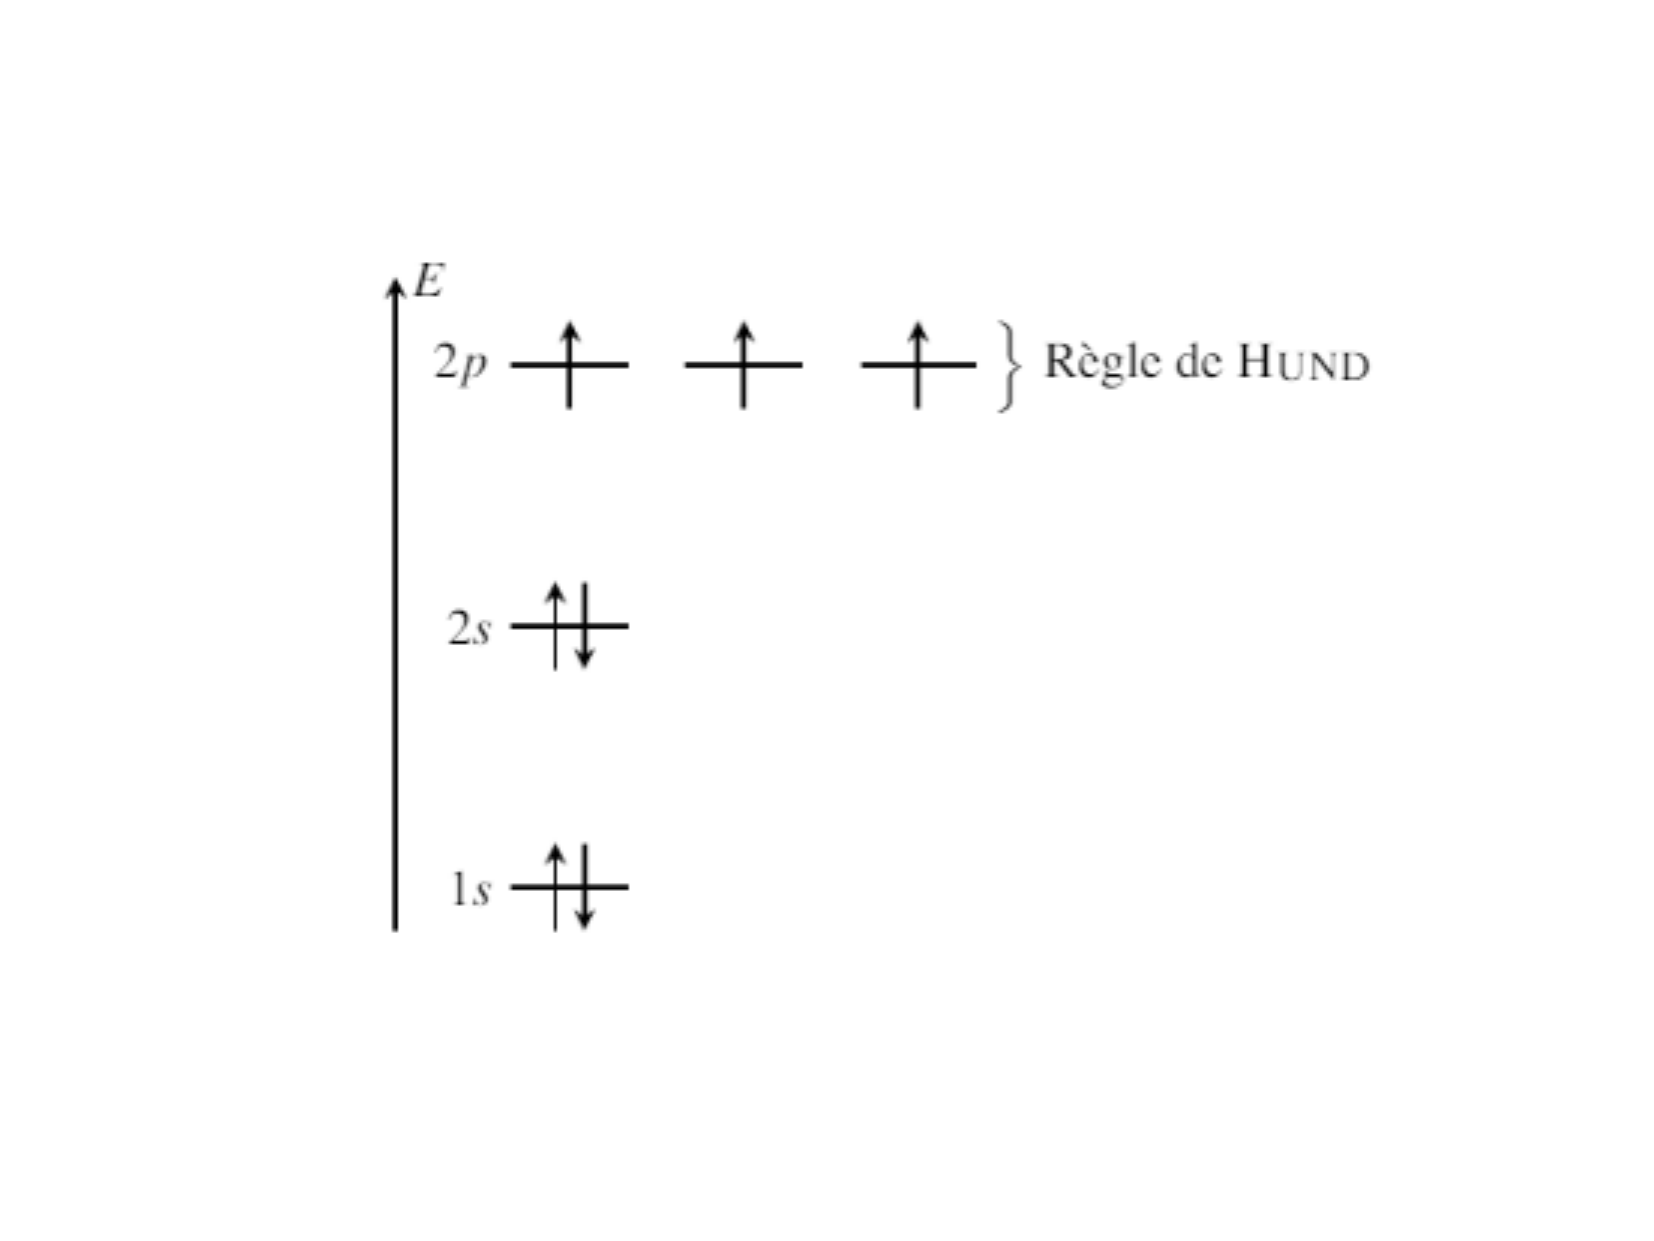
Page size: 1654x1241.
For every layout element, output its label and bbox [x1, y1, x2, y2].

picture [342, 255, 1421, 957]
